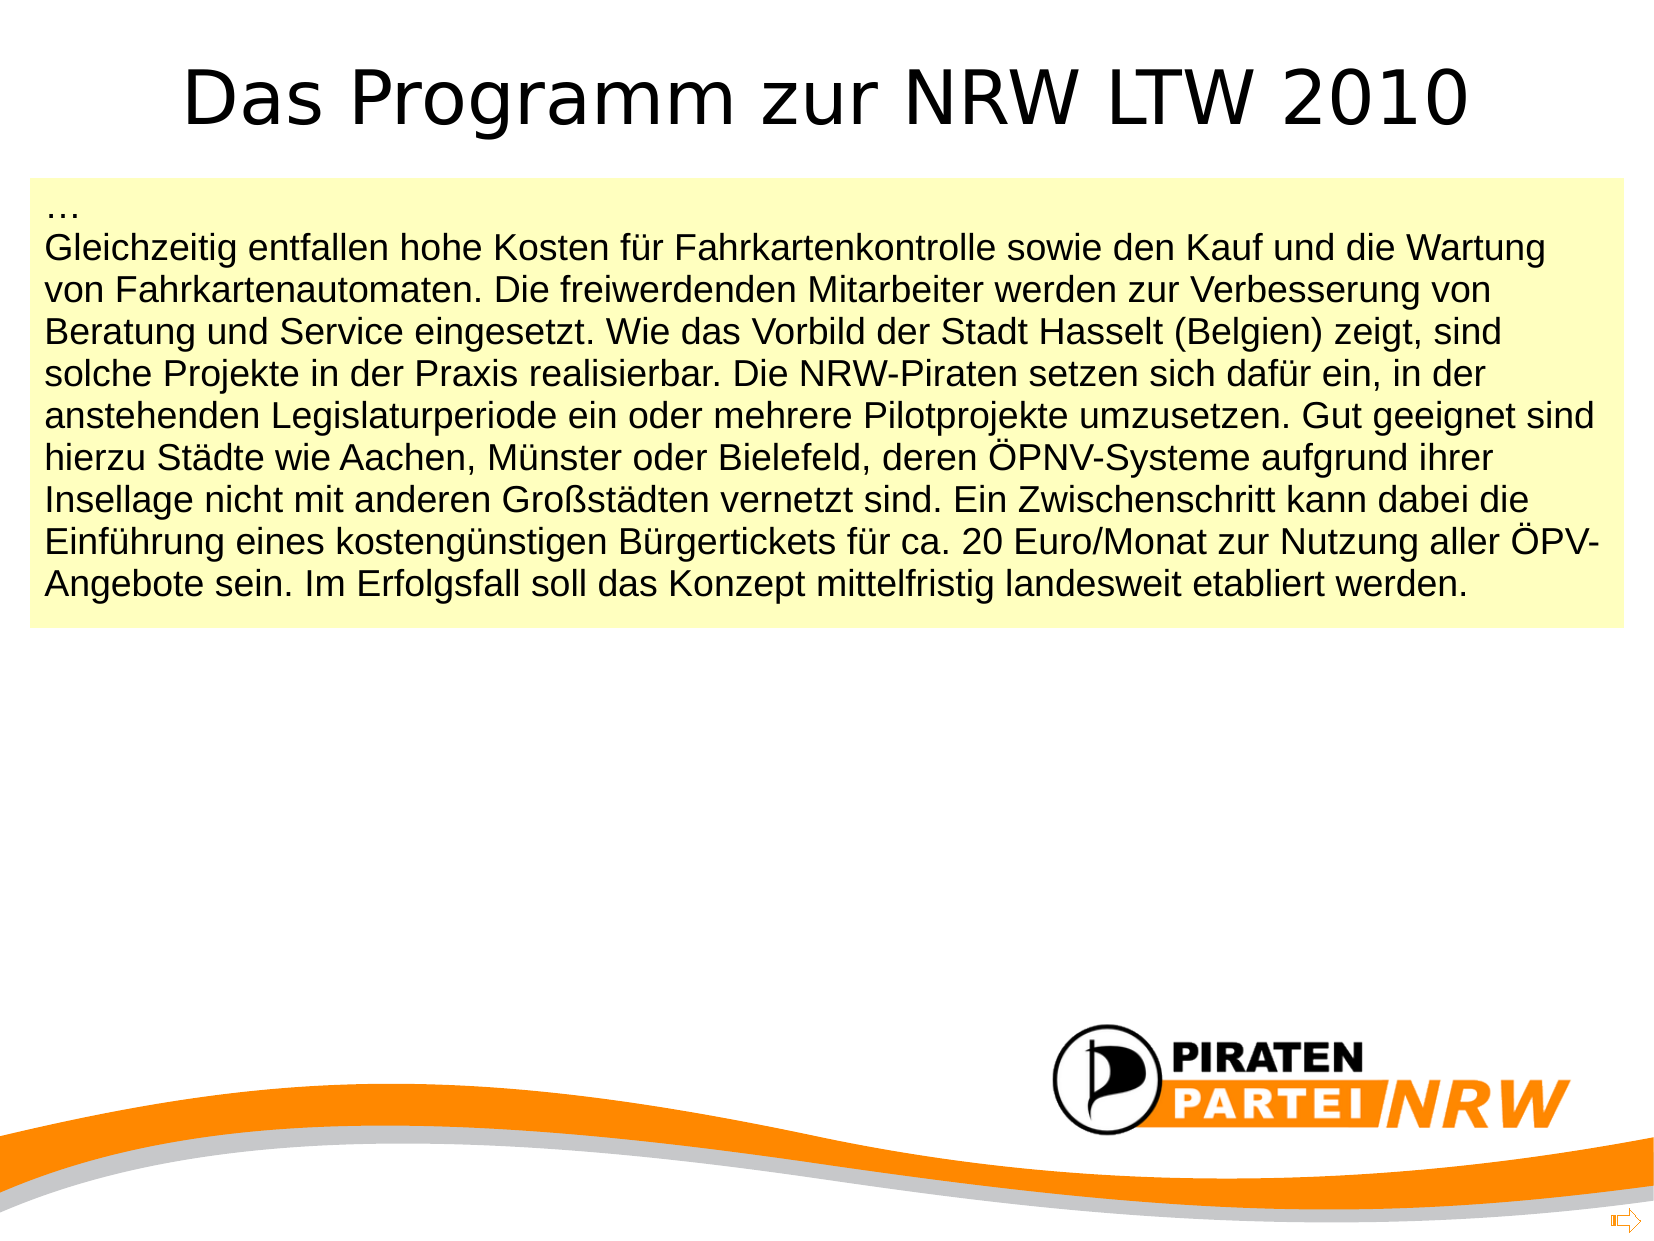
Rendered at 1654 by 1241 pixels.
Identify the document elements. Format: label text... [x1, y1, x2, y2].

table_header … Gleichzeitig entfallen hohe Kosten für Fahrkartenkontrolle sowie den Kauf und die Wartung von Fahrkartenautomaten. Die freiwerdenden Mitarbeiter werden zur Verbesserung von Beratung und Service eingesetzt. Wie das Vorbild der Stadt Hasselt (Belgien) zeigt, sind solche Projekte in der Praxis realisierbar. Die NRW-Piraten setzen sich dafür ein, in der anstehenden Legislaturperiode ein oder mehrere Pilotprojekte umzusetzen. Gut geeignet sind hierzu Städte wie Aachen, Münster oder Bielefeld, deren ÖPNV-Systeme aufgrund ihrer Insellage nicht mit anderen Großstädten vernetzt sind. Ein Zwischenschritt kann dabei die Einführung eines kostengünstigen Bürgertickets für ca. 20 Euro/Monat zur Nutzung aller ÖPV-Angebote sein. Im Erfolgsfall soll das Konzept mittelfristig landesweit etabliert werden. [30, 178, 1624, 628]
picture [1045, 1021, 1579, 1140]
title Das Programm zur NRW LTW 2010 [82, 54, 1571, 143]
